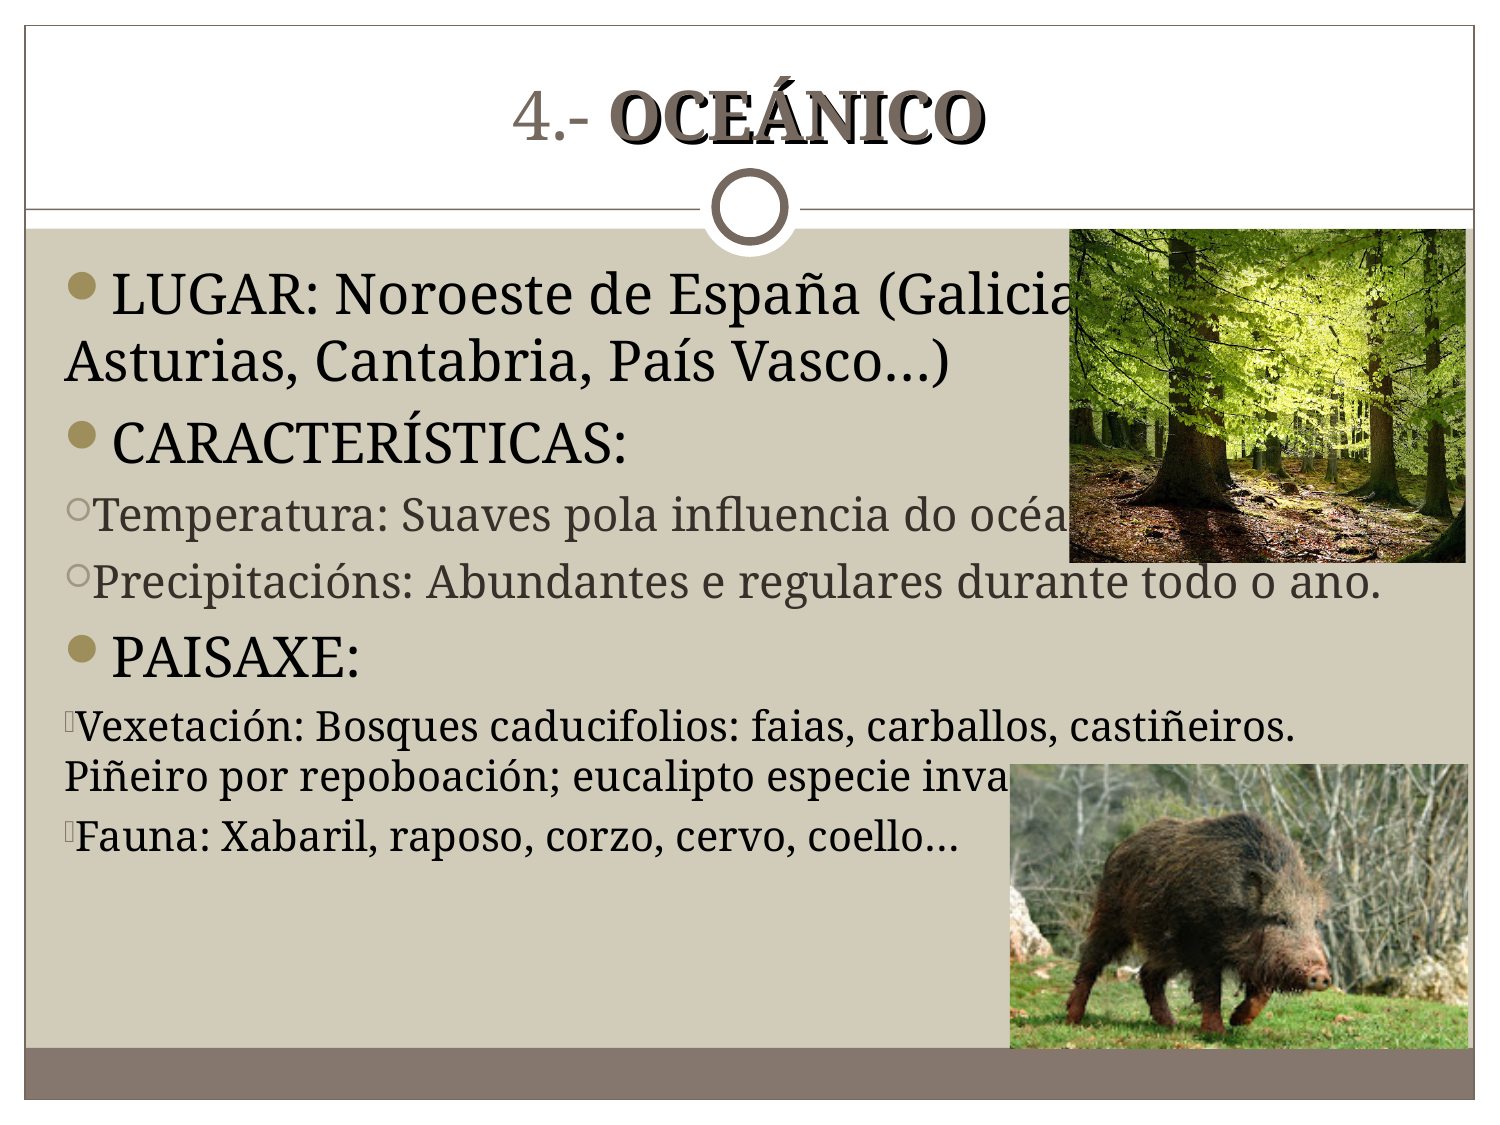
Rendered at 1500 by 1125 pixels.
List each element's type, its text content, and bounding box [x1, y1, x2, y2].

picture [1069, 229, 1466, 563]
picture [1009, 764, 1469, 1049]
list LUGAR: Noroeste de España (Galicia, Asturias, Cantabria, País Vasco…) CARACTERÍSTICAS: Temperatura: Suaves pola influencia do océano. Precipitacións: Abundantes e regulares durante todo o ano. PAISAXE: Vexetación: Bosques caducifolios: faias, carballos, castiñeiros. Piñeiro por repoboación; eucalipto especie invasora. Fauna: Xabaril, raposo, corzo, cervo, coello… [49, 250, 1445, 1001]
title 4.- OCEÁNICO [49, 37, 1450, 162]
